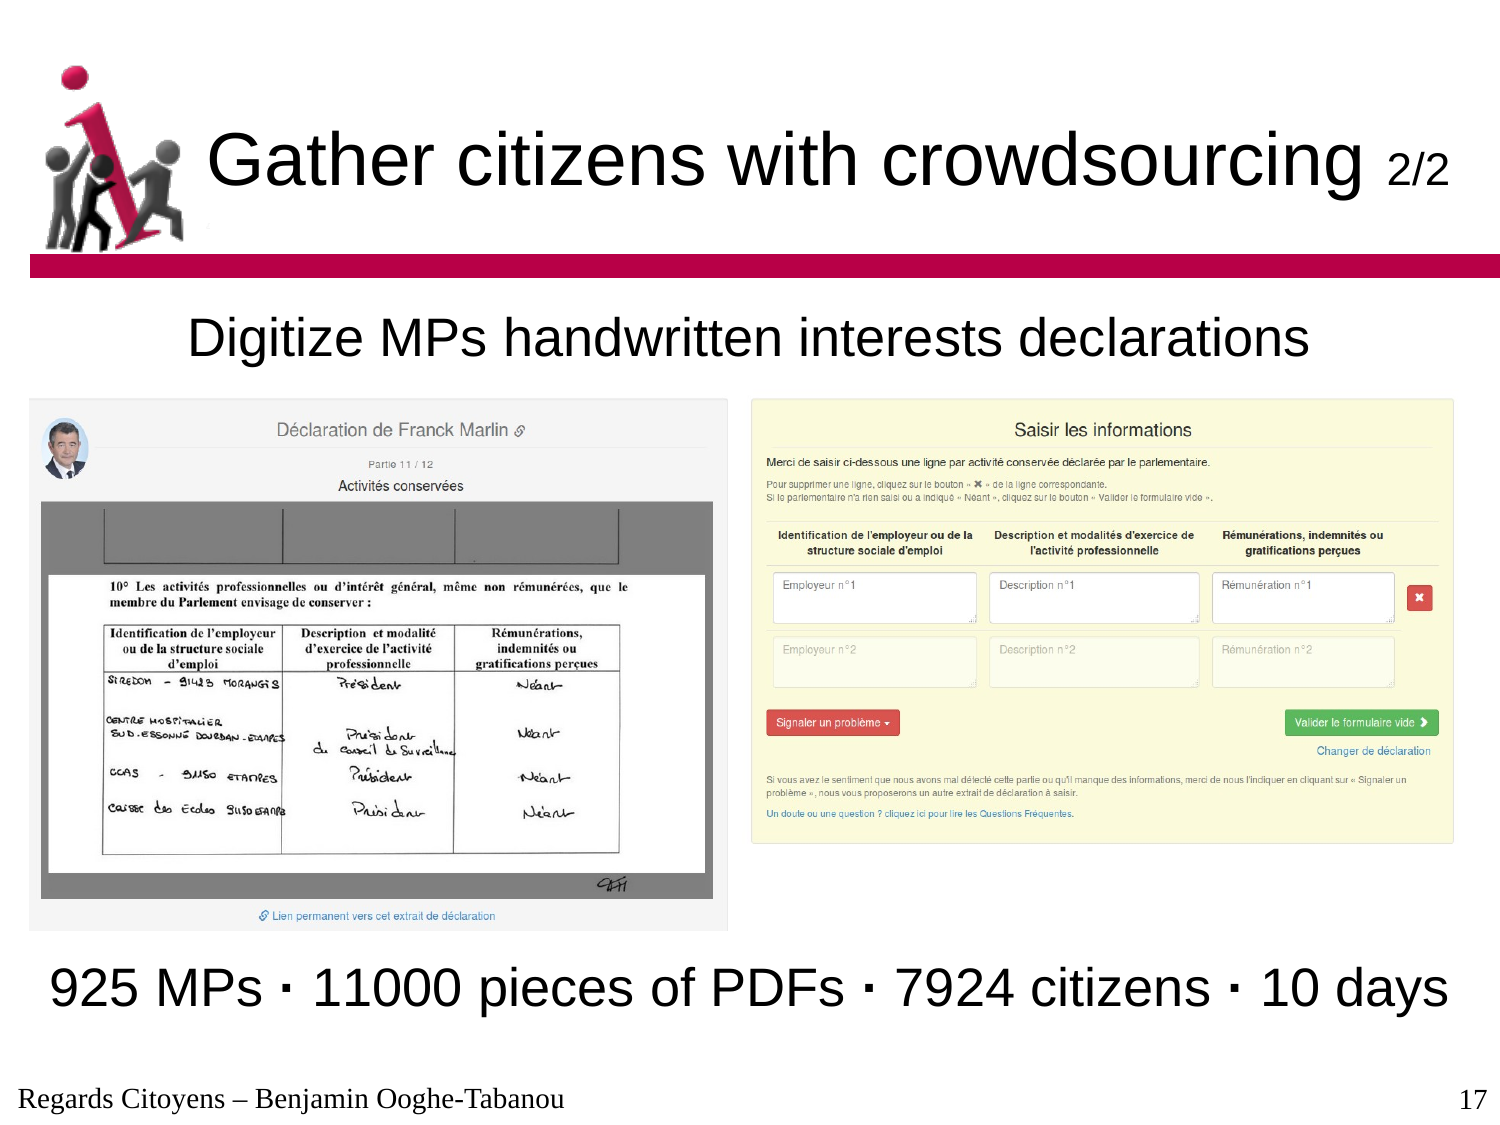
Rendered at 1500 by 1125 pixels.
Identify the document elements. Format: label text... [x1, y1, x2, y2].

picture [29, 61, 206, 254]
text_box Digitize MPs handwritten interests declarations 925 MPs · 11000 pieces of PDFs · 7924 citizens · 10 days [0, 295, 1500, 1052]
title Gather citizens with crowdsourcing 2/2 [206, 55, 1500, 263]
